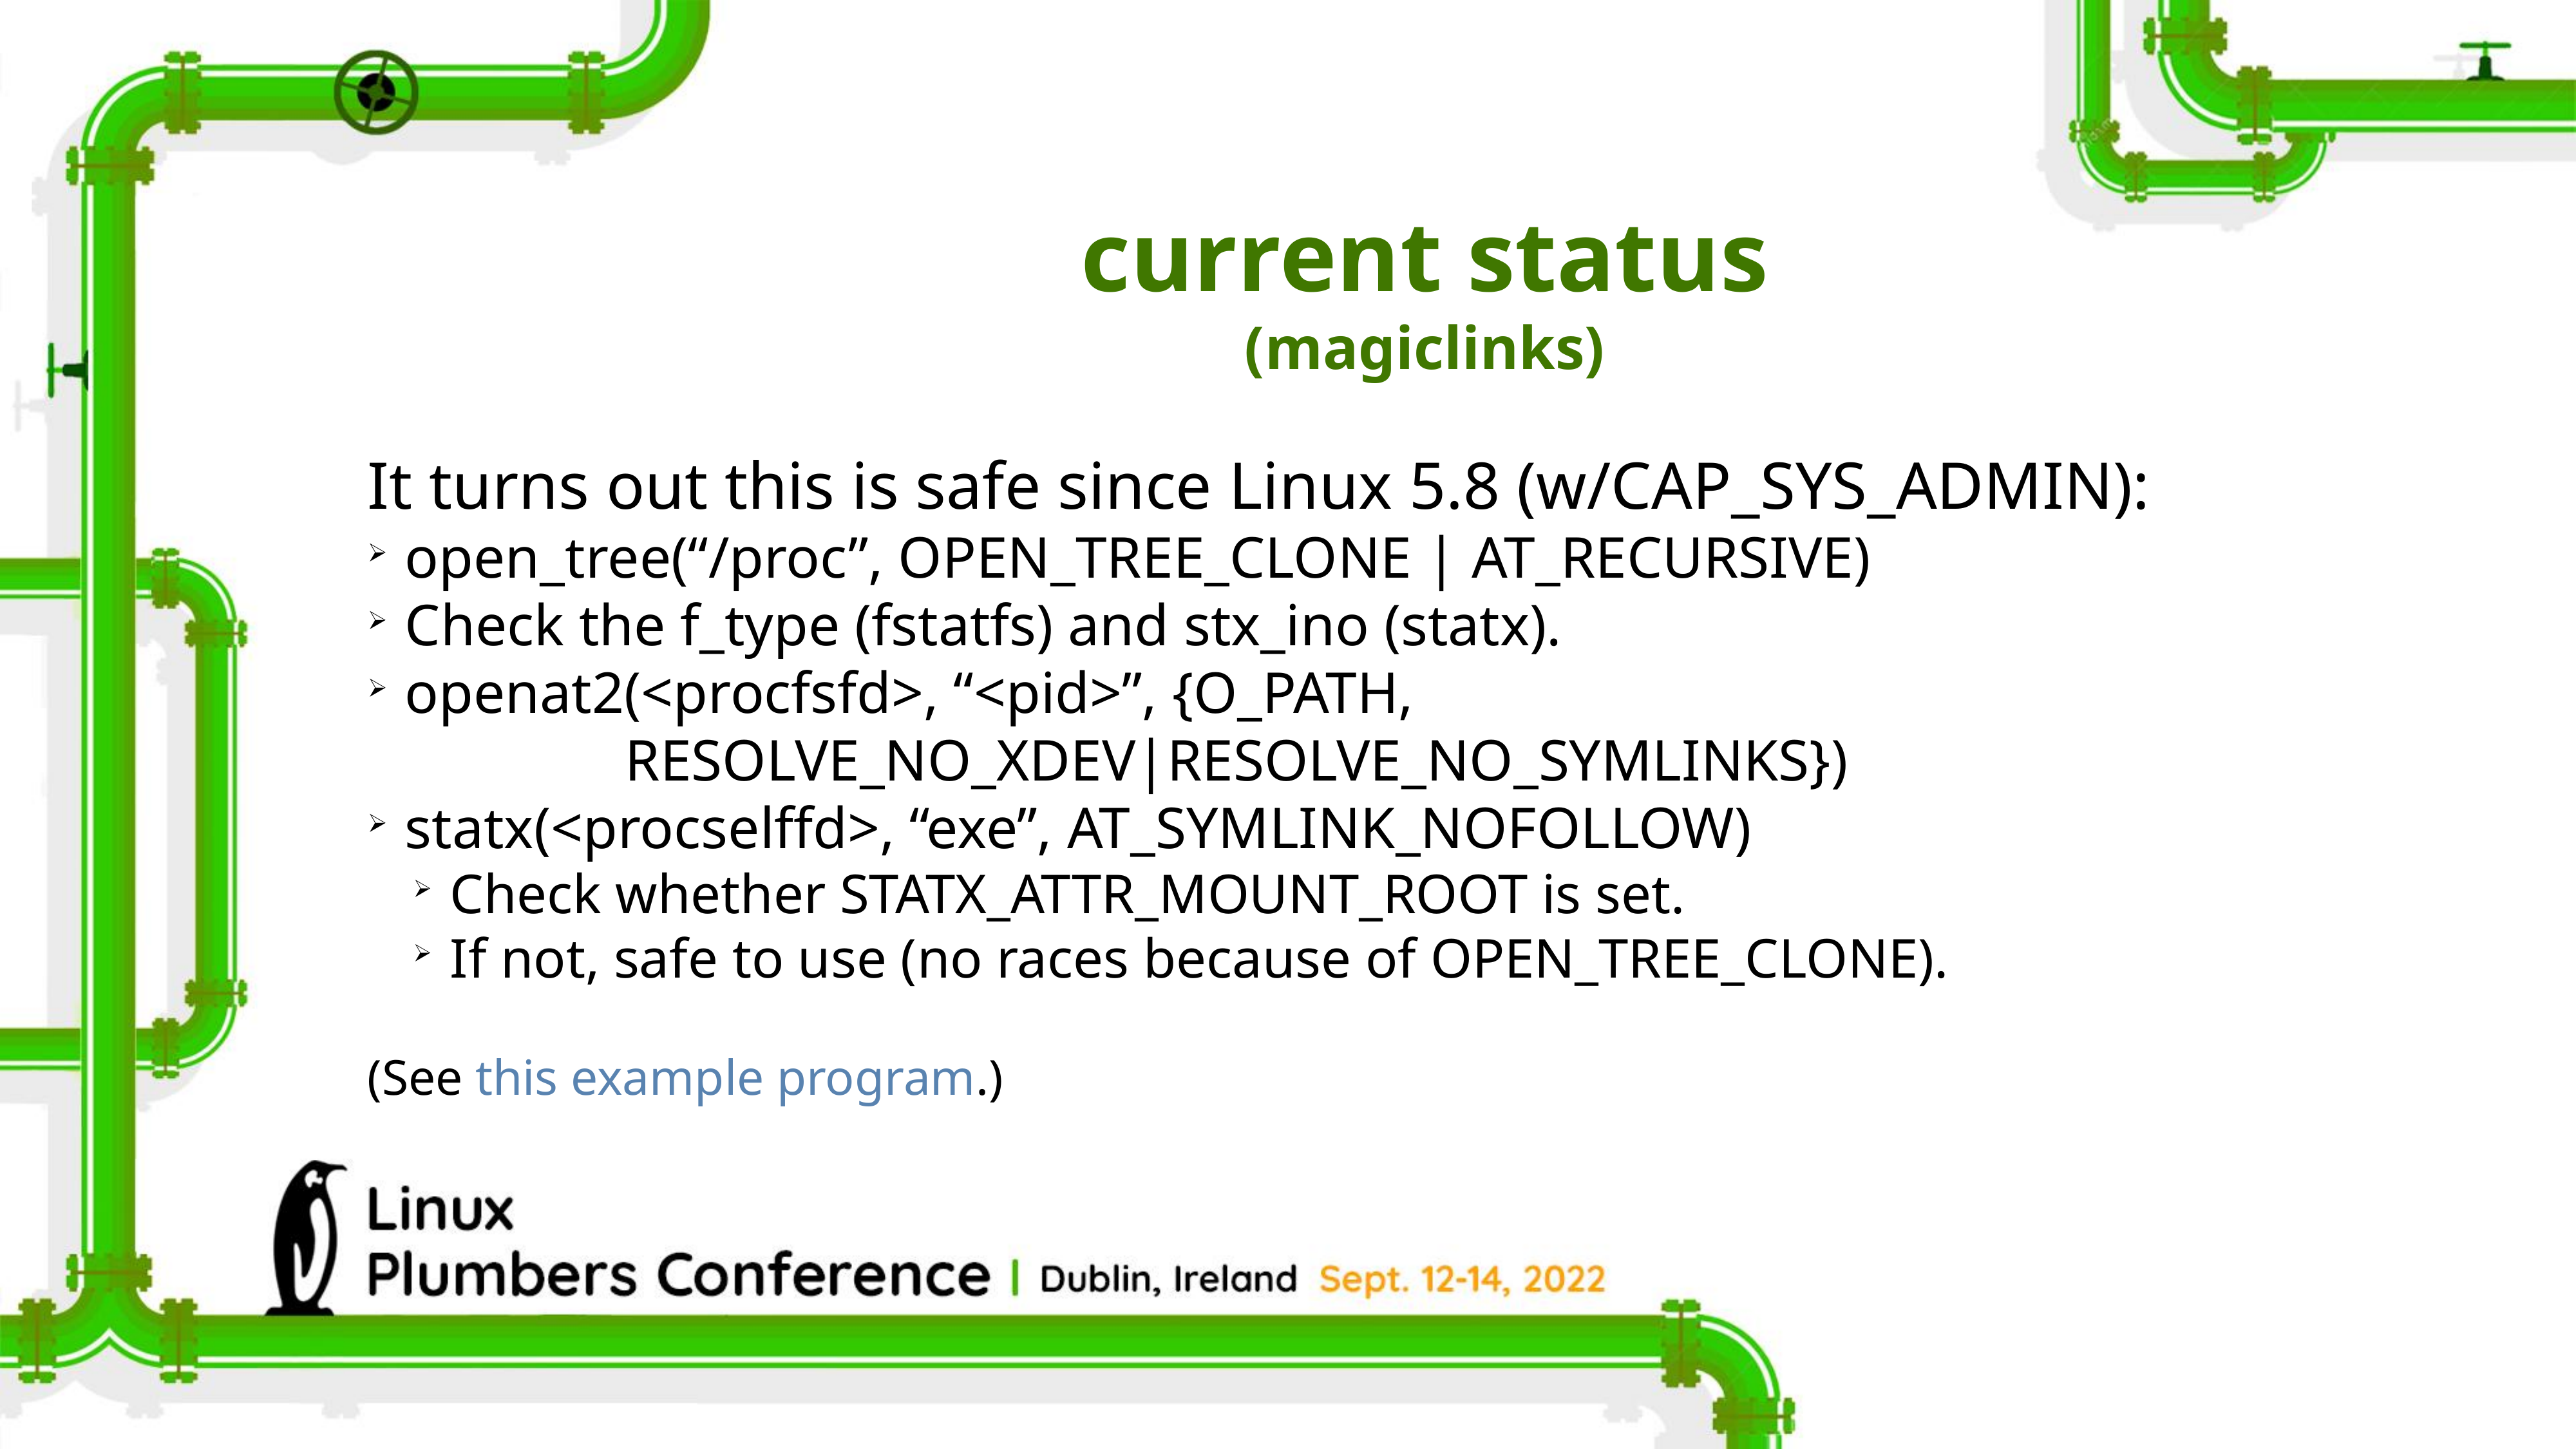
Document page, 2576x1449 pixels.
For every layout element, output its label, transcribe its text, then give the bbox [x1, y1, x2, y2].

text_box It turns out this is safe since Linux 5.8 (w/CAP_SYS_ADMIN): open_tree(“/proc”, OPEN_TREE_CLONE | AT_RECURSIVE) Check the f_type (fstatfs) and stx_ino (statx). openat2(<procfsfd>, “<pid>”, {O_PATH, RESOLVE_NO_XDEV|RESOLVE_NO_SYMLINKS}) statx(<procselffd>, “exe”, AT_SYMLINK_NOFOLLOW) Check whether STATX_ATTR_MOUNT_ROOT is set. If not, safe to use (no races because of OPEN_TREE_CLONE). (See this example program.) [362, 464, 2316, 1118]
picture [0, 0, 2576, 1449]
text_box current status (magiclinks) [362, 189, 2488, 464]
